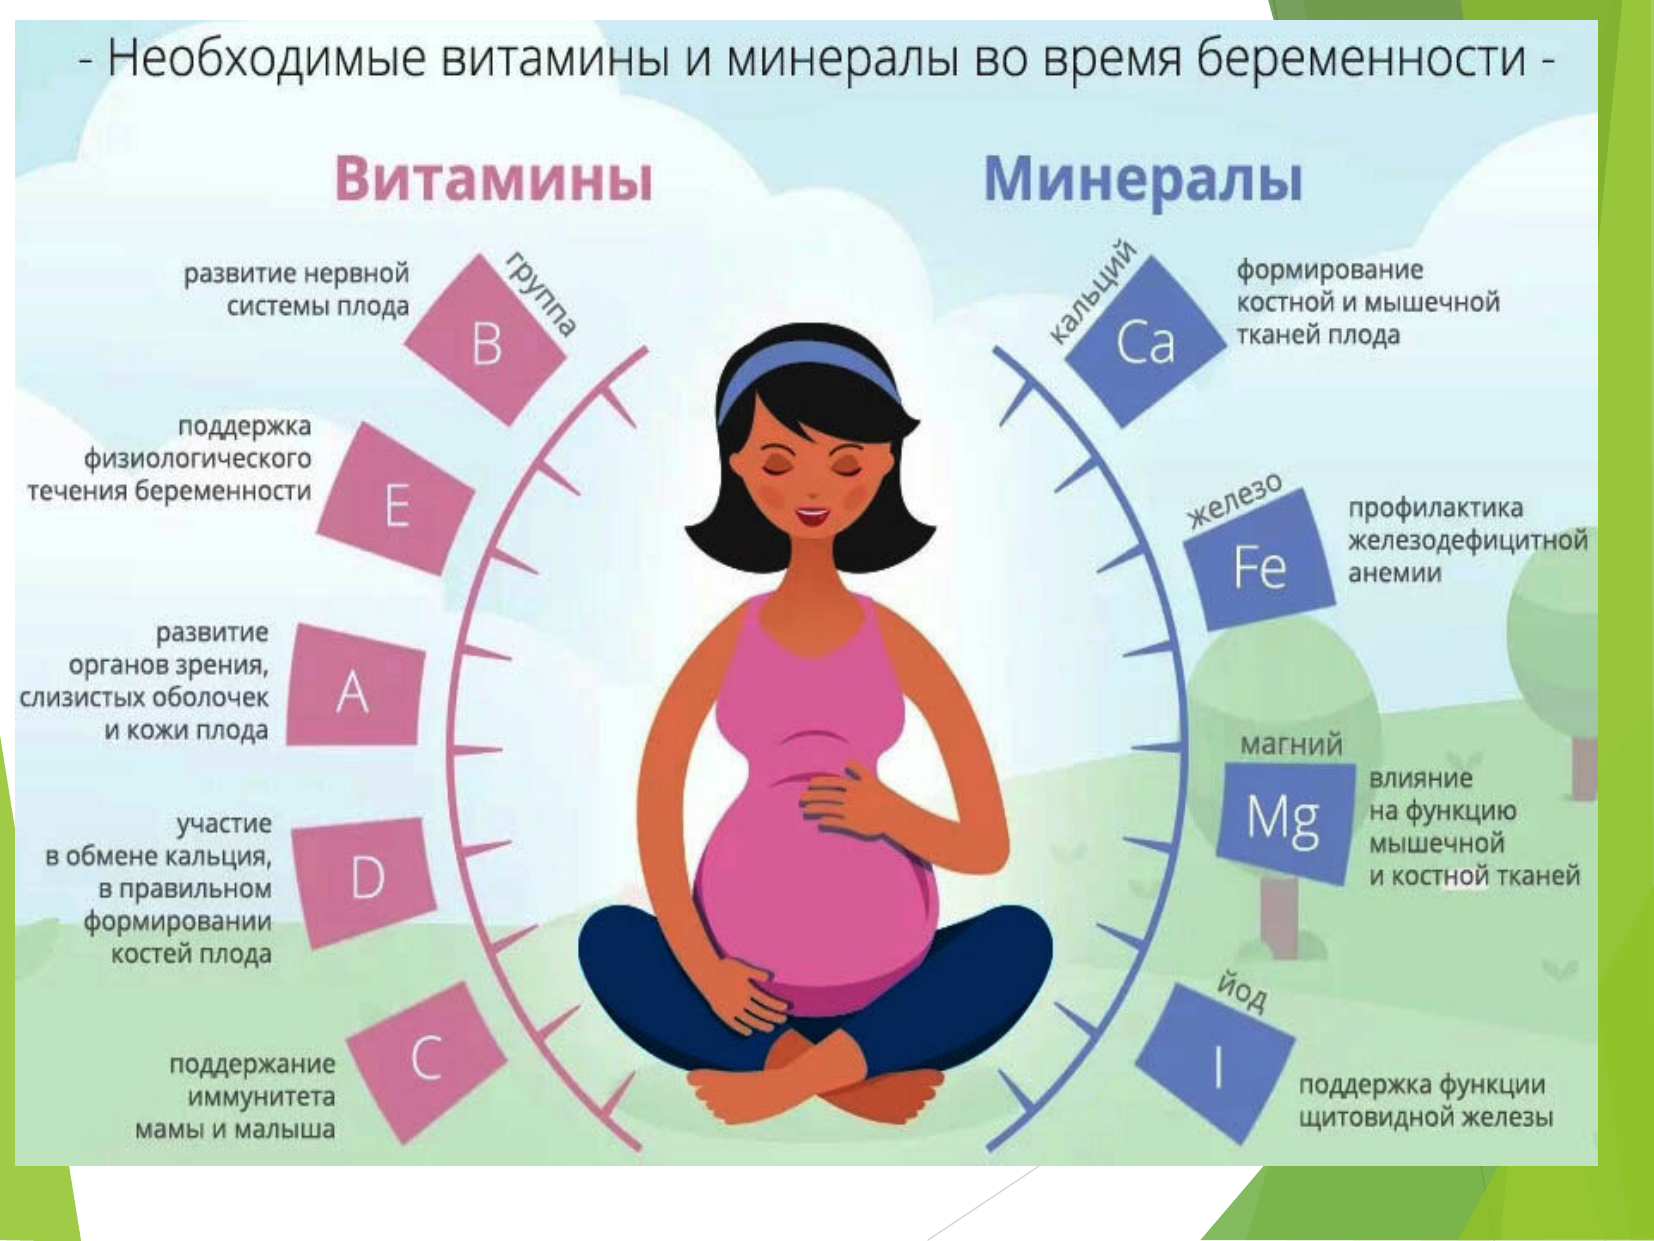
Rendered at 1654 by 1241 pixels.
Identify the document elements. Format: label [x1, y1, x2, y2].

picture [15, 20, 1598, 1166]
